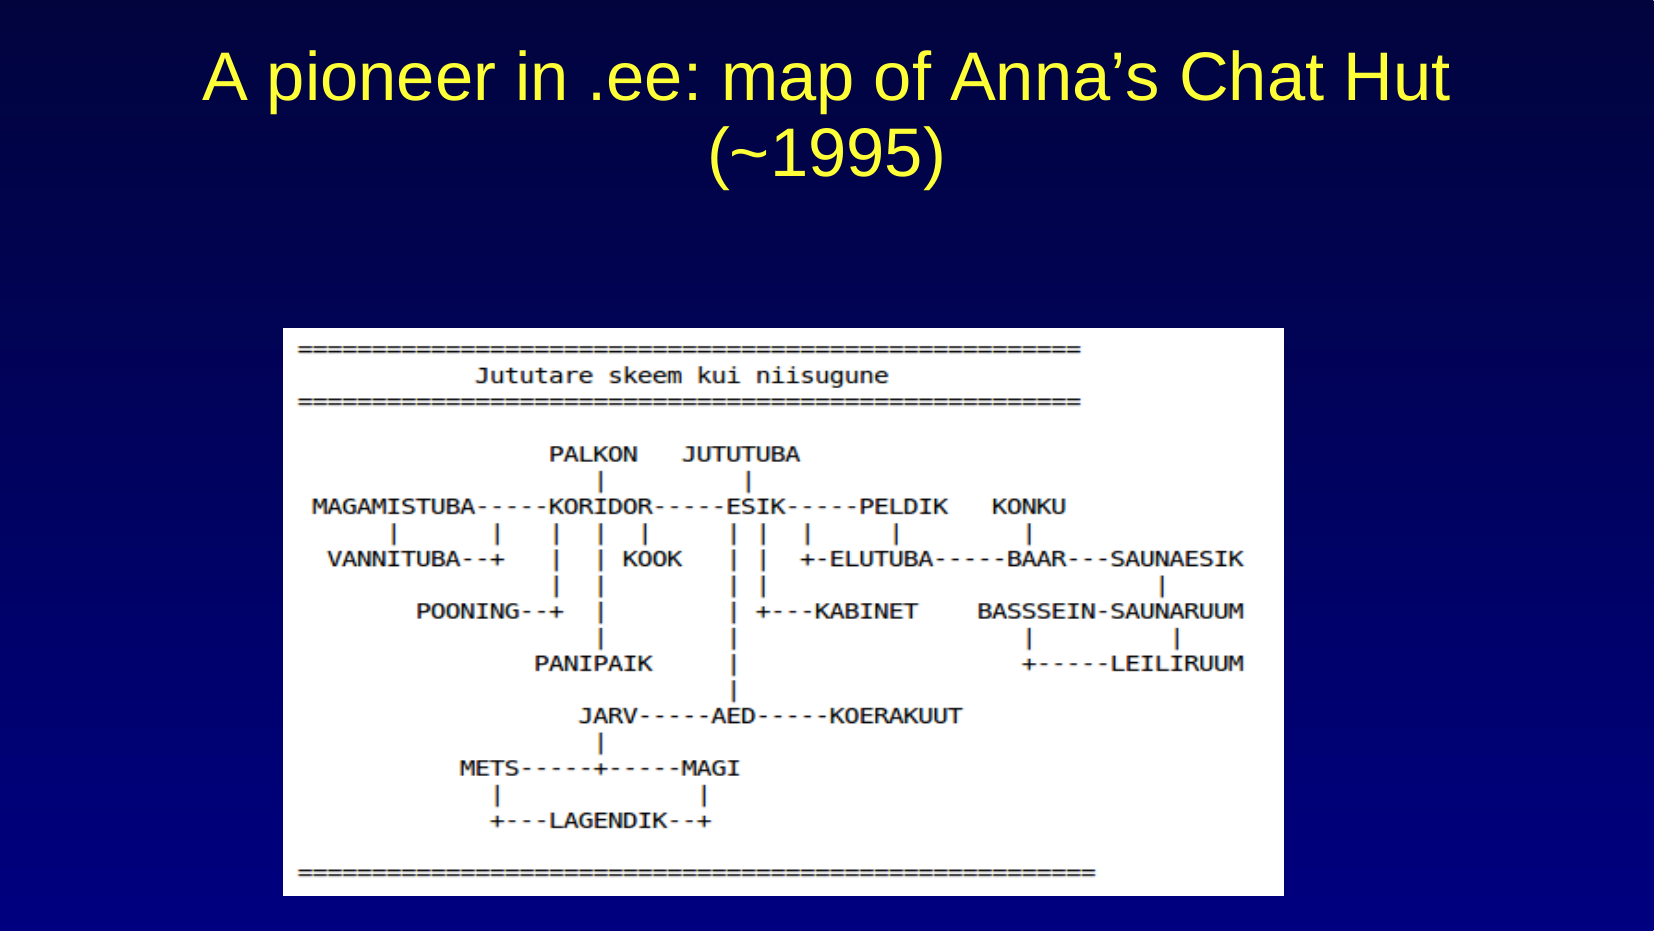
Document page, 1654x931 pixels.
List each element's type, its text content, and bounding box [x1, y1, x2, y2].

title A pioneer in .ee: map of Anna’s Chat Hut (~1995) [82, 37, 1571, 193]
picture [283, 328, 1284, 896]
